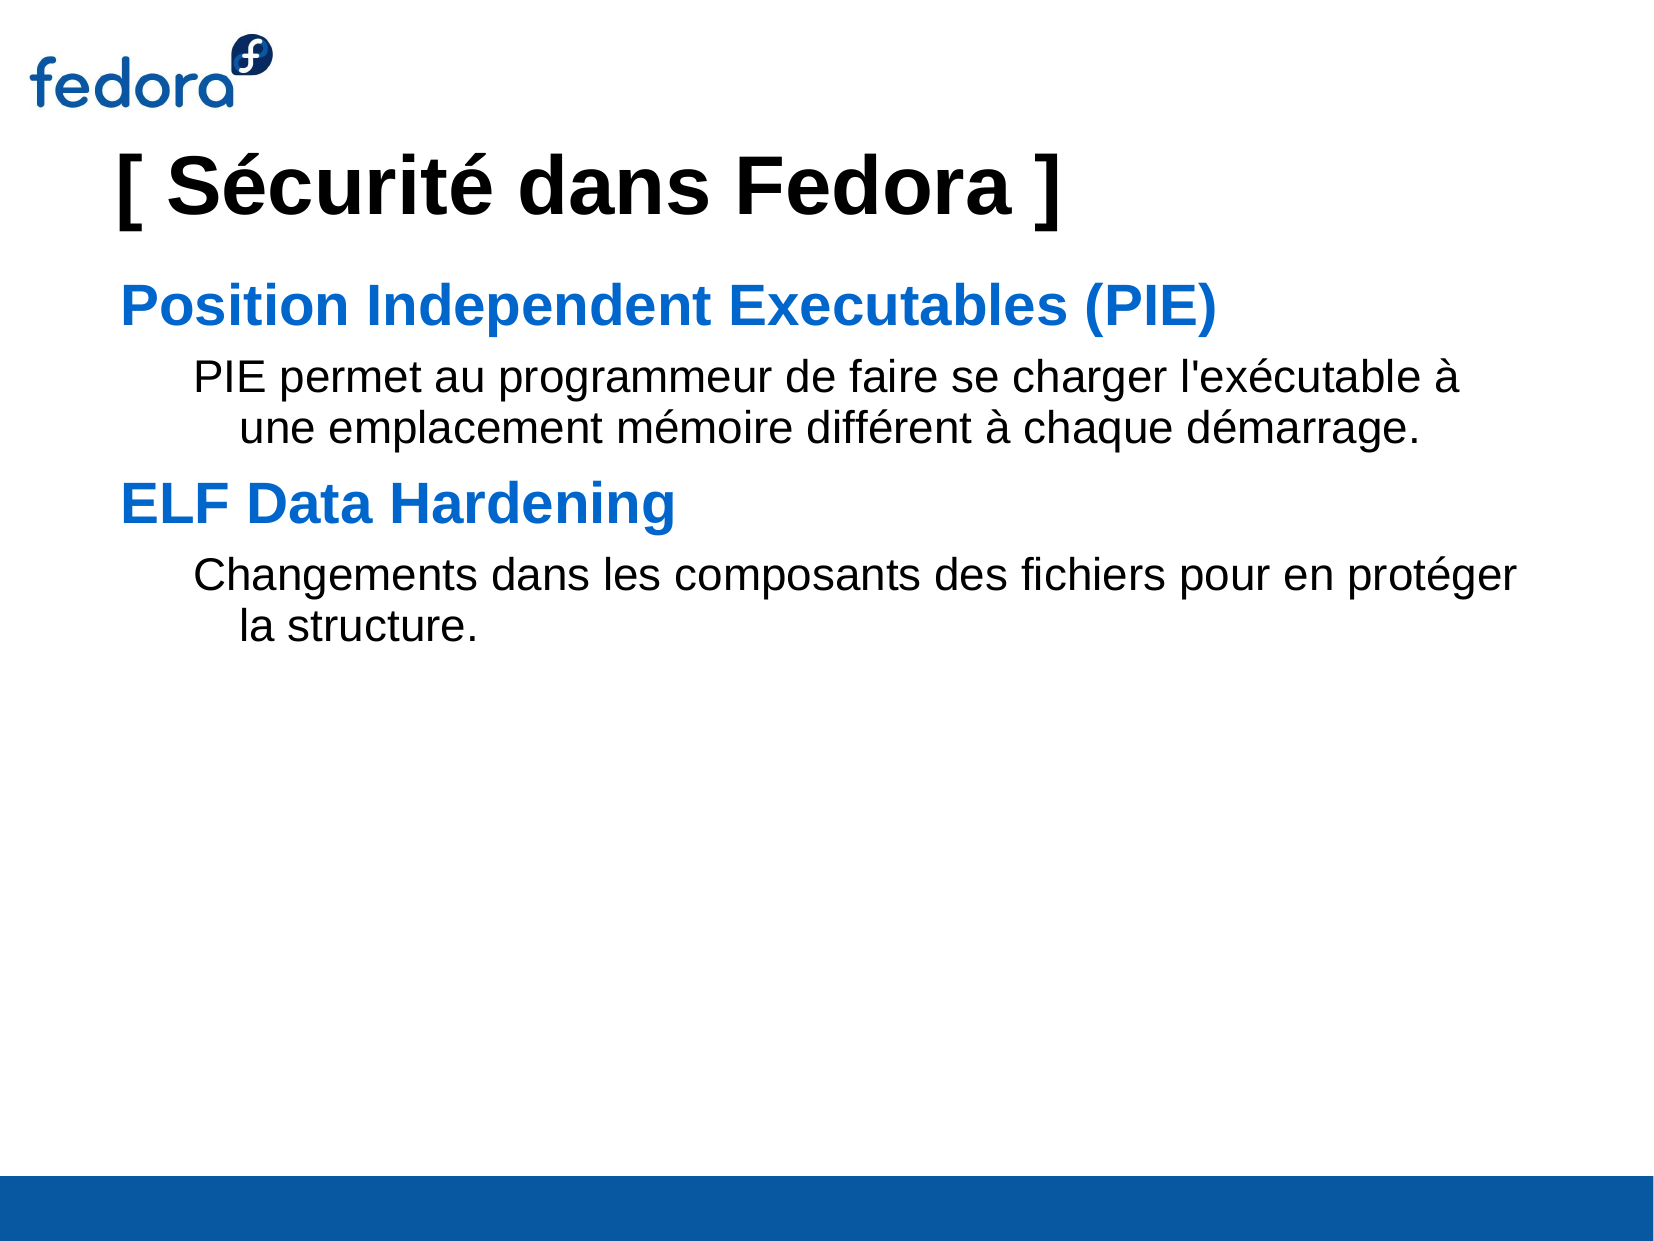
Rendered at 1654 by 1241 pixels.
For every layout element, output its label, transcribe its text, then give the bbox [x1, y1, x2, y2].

title [ Sécurité dans Fedora ] [115, 122, 1521, 249]
picture [0, 1176, 1654, 1241]
picture [22, 27, 277, 115]
list Position Independent Executables (PIE) PIE permet au programmeur de faire se charger l'exécutable à une emplacement mémoire différent à chaque démarrage. ELF Data Hardening Changements dans les composants des fichiers pour en protéger la structure. [118, 272, 1523, 1092]
